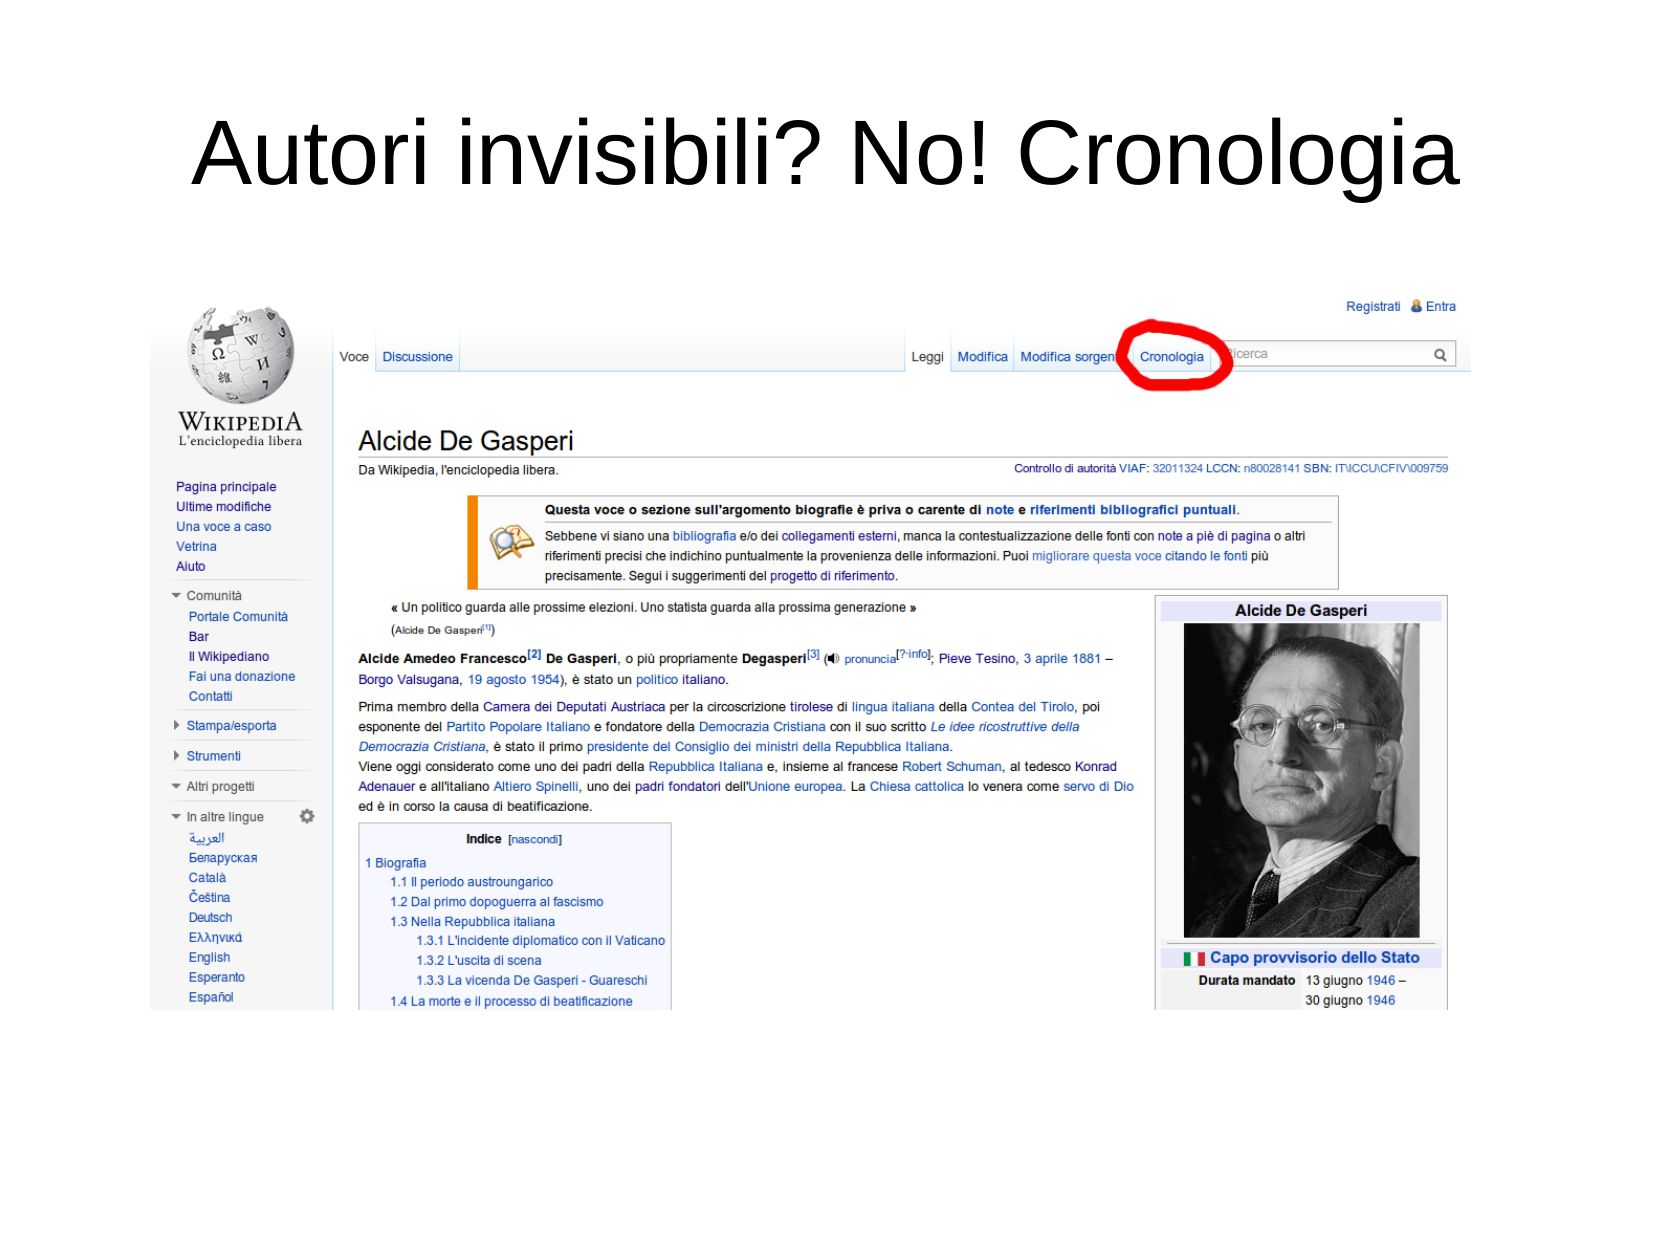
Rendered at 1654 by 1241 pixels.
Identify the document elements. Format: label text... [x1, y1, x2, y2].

title Autori invisibili? No! Cronologia [82, 49, 1571, 257]
picture [150, 290, 1471, 1010]
